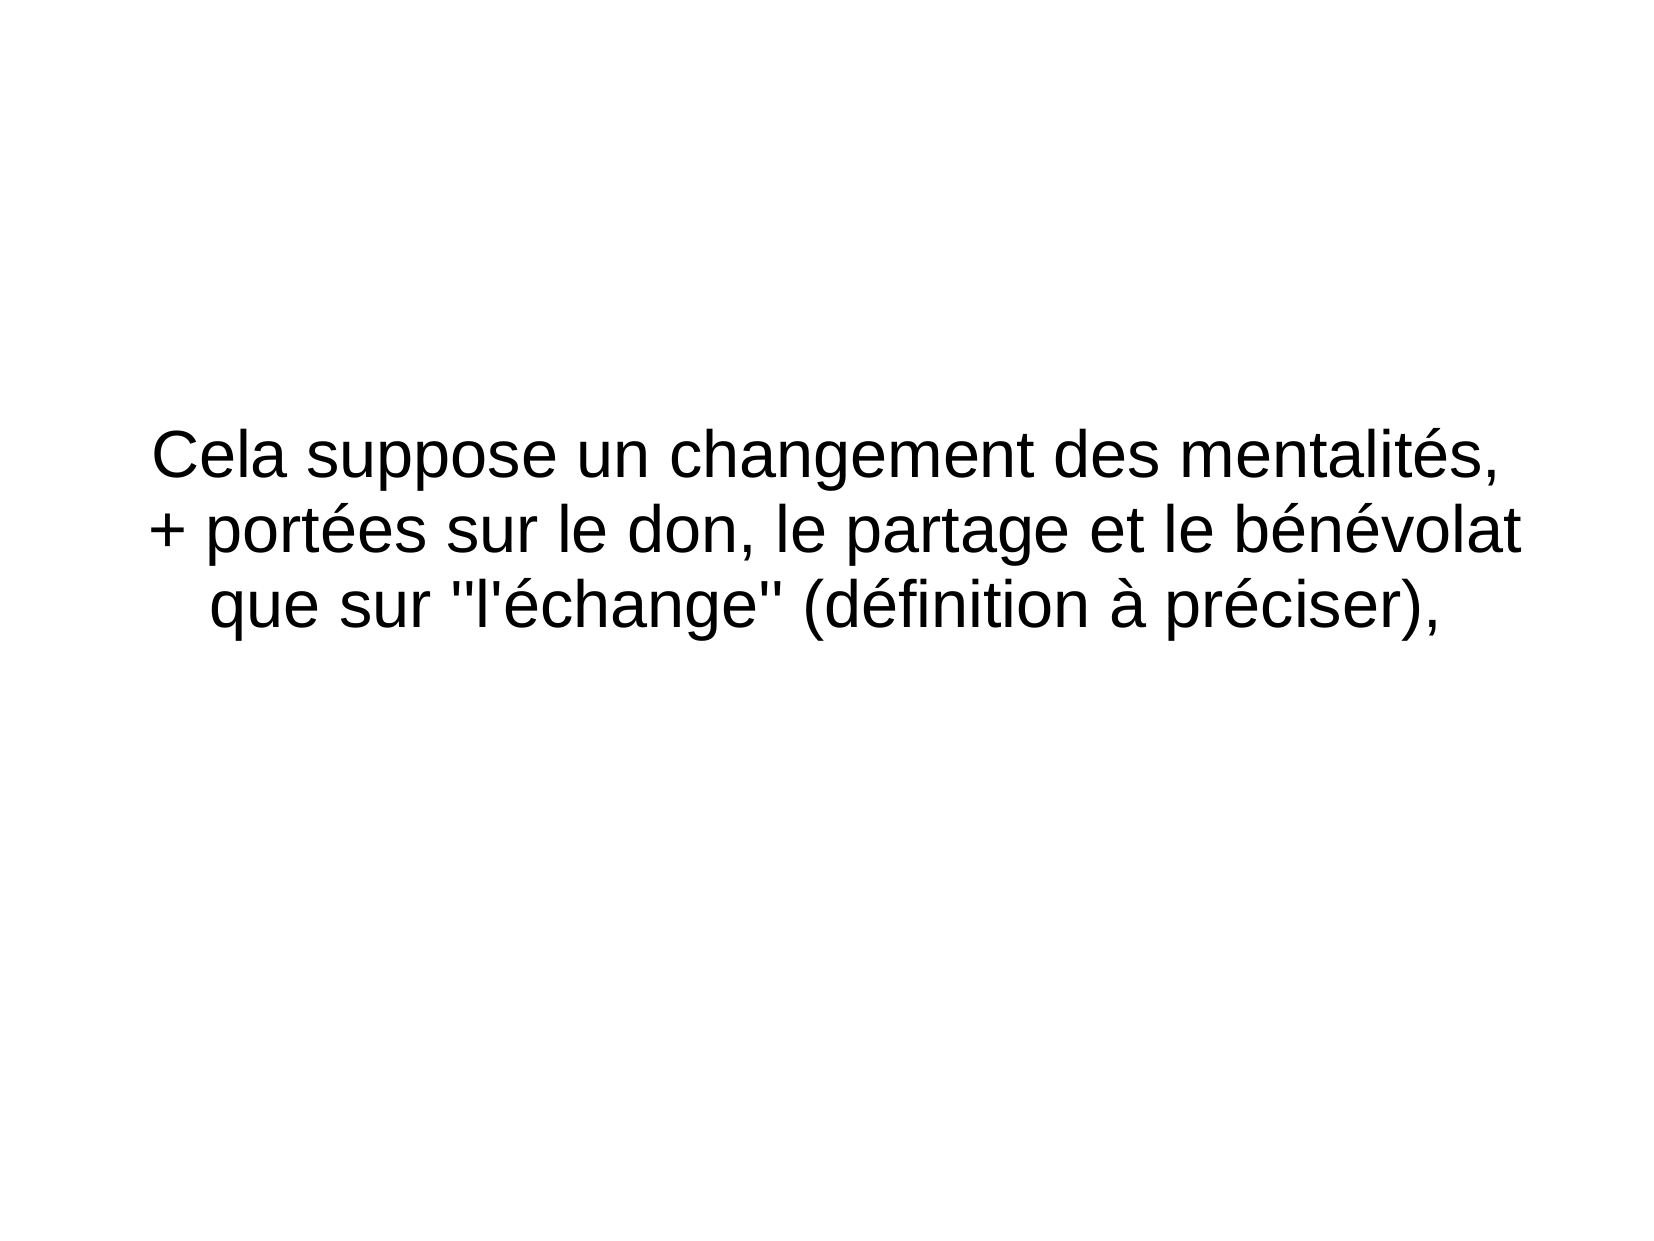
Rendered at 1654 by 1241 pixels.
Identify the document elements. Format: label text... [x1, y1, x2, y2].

subtitle Cela suppose un changement des mentalités, + portées sur le don, le partage et le bénévolat que sur ''l'échange'' (définition à préciser), [82, 49, 1571, 1010]
